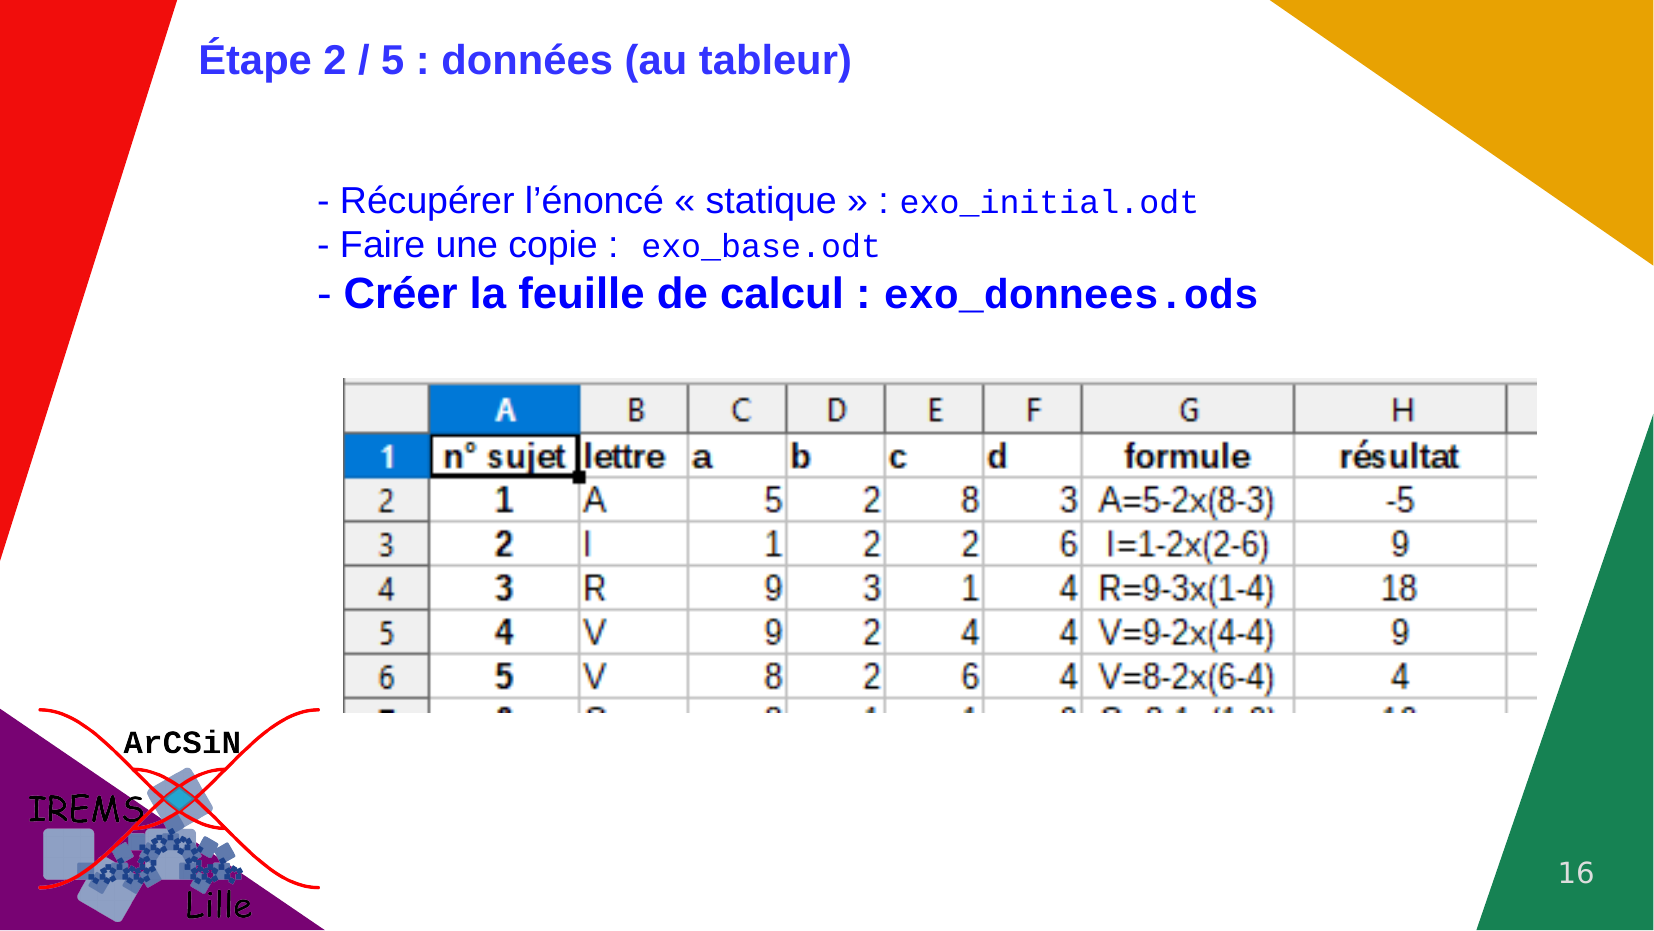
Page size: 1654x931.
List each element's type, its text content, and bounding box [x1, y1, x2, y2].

text_box - Récupérer l’énoncé « statique » : exo_initial.odt - Faire une copie : exo_base.odt - Créer la feuille de calcul : exo_donnees.ods [317, 179, 1405, 322]
text_box Étape 2 / 5 : données (au tableur) [183, 29, 1004, 91]
picture [343, 378, 1537, 713]
picture [29, 708, 320, 922]
